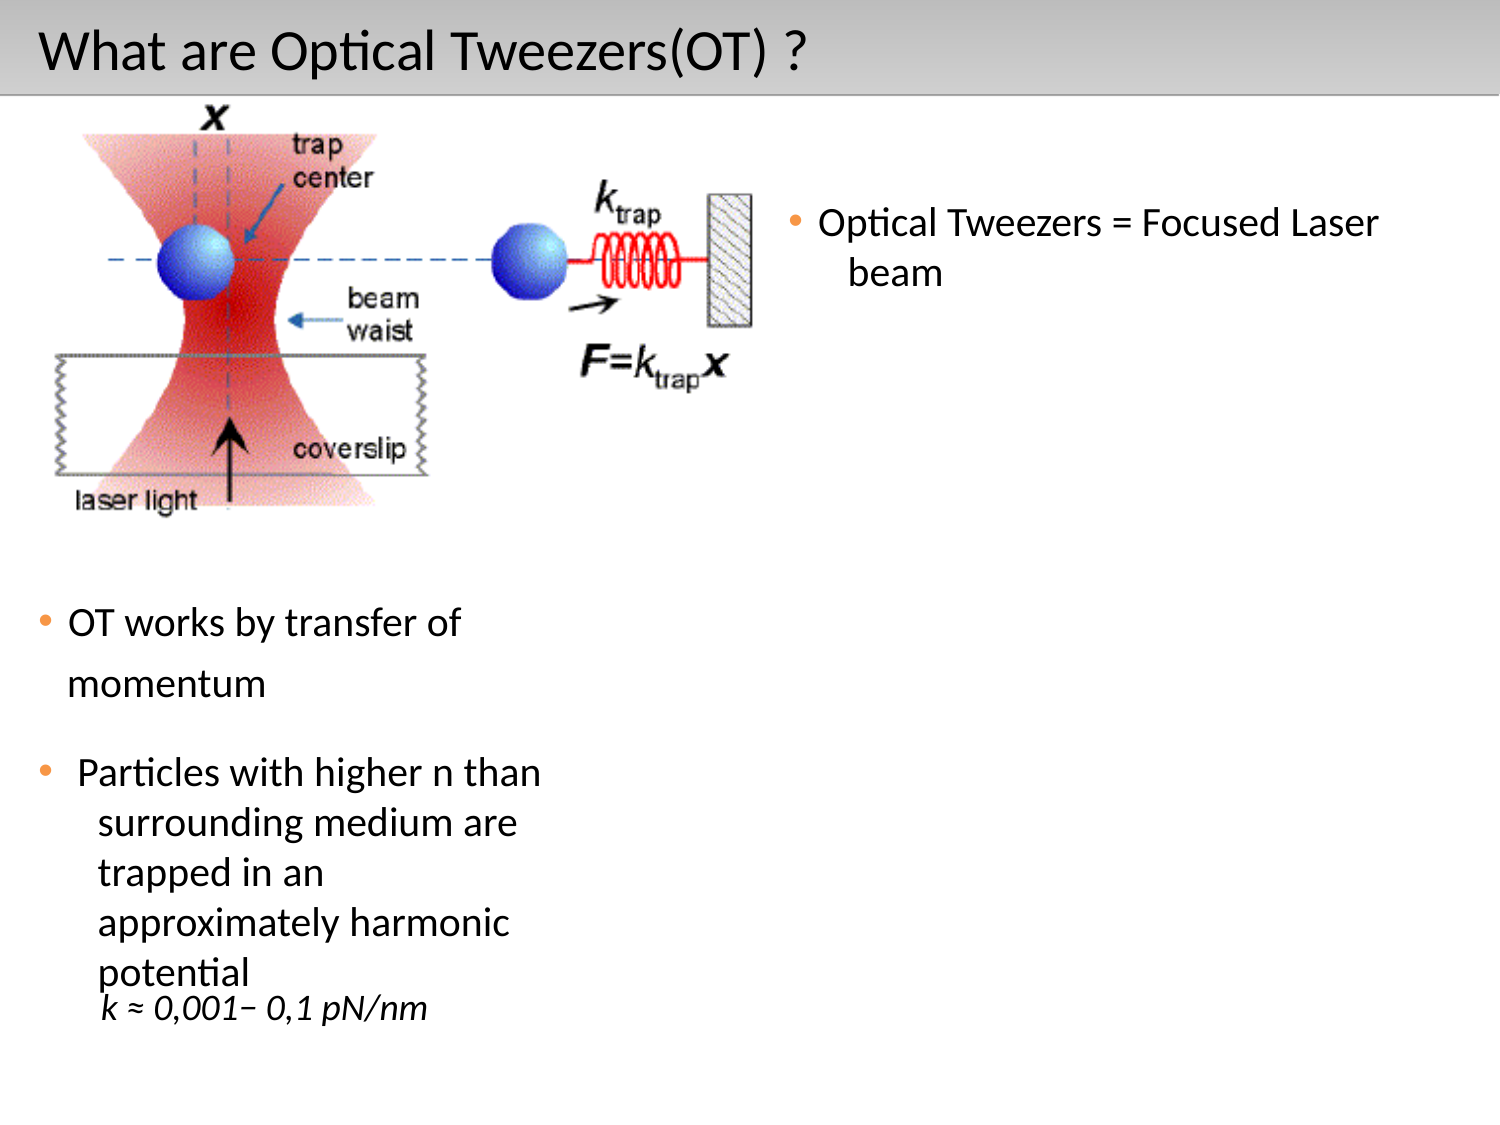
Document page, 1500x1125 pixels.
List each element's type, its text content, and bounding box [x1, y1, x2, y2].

text_box k ≈ 0,001− 0,1 pN/nm [62, 975, 475, 1125]
text_box Optical Tweezers = Focused Laser beam [750, 187, 1488, 263]
text_box Particles with higher n than surrounding medium are trapped in an approximately harmonic potential [0, 737, 588, 963]
text_box OT works by transfer of momentum [0, 587, 1500, 663]
title What are Optical Tweezers(OT) ? [23, 0, 1477, 94]
picture [0, 99, 802, 538]
